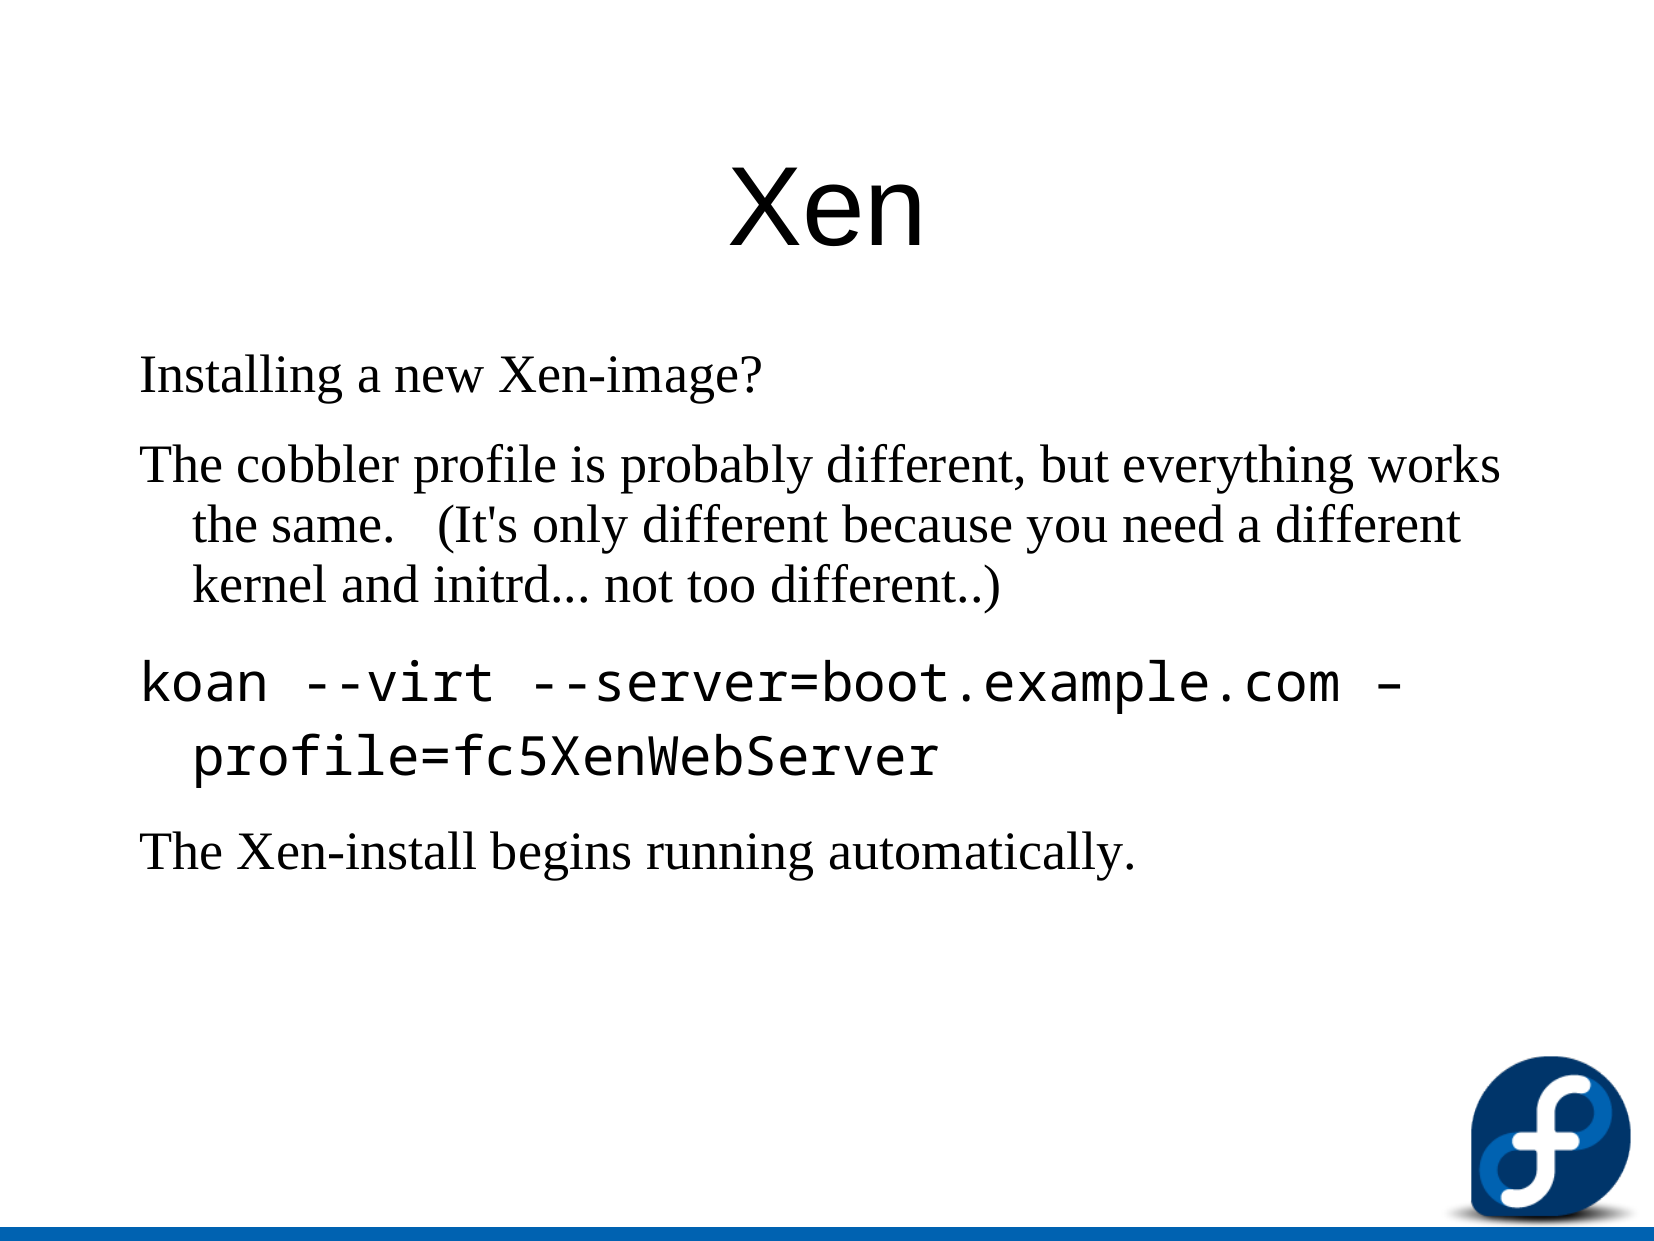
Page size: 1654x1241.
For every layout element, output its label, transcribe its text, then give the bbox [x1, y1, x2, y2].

list Installing a new Xen-image? The cobbler profile is probably different, but everything works the same. (It's only different because you need a different kernel and initrd... not too different..) koan --virt --server=boot.example.com –profile=fc5XenWebServer The Xen-install begins running automatically. [121, 344, 1534, 1127]
picture [1438, 1055, 1645, 1229]
title Xen [121, 102, 1534, 310]
